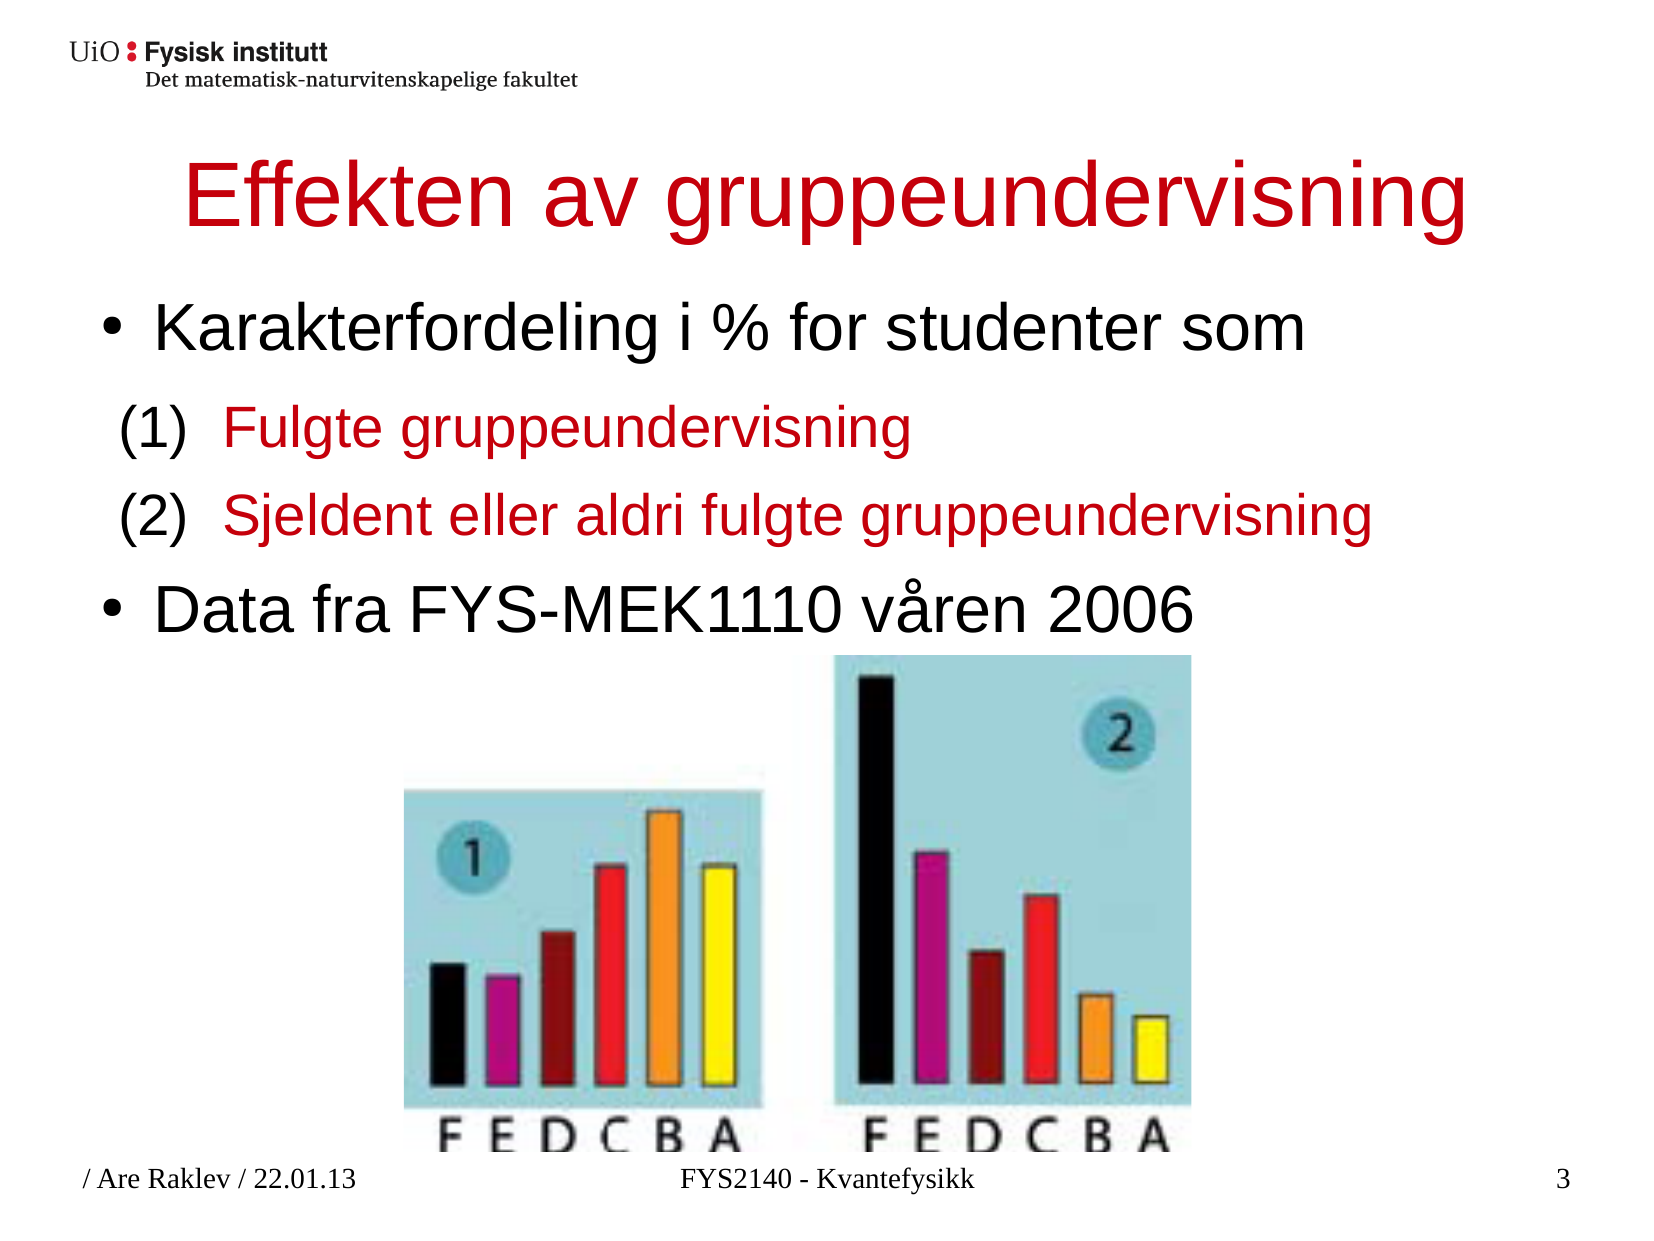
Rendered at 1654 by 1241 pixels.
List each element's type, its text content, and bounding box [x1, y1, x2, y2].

picture [68, 37, 581, 93]
title Effekten av gruppeundervisning [82, 90, 1571, 298]
list Karakterfordeling i % for studenter som Fulgte gruppeundervisning Sjeldent eller aldri fulgte gruppeundervisning Data fra FYS-MEK1110 våren 2006 [82, 290, 1501, 1201]
